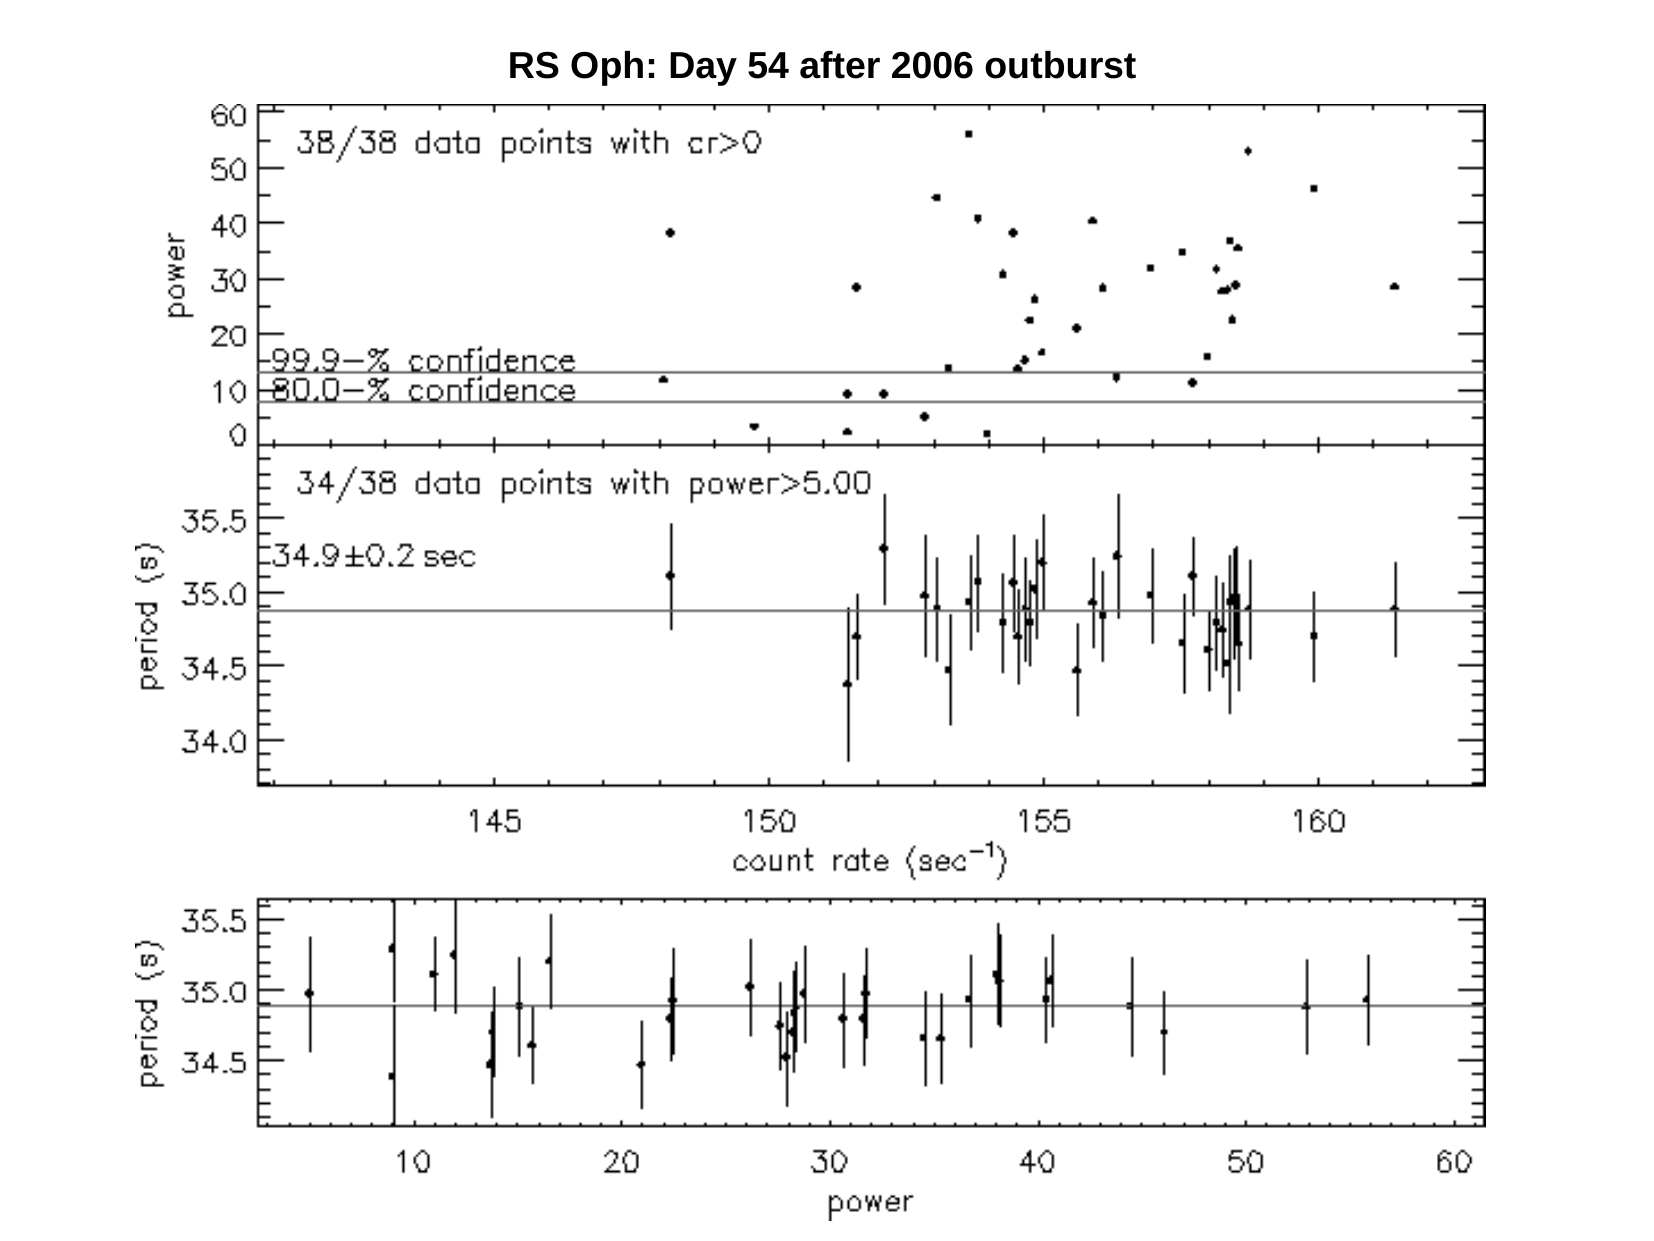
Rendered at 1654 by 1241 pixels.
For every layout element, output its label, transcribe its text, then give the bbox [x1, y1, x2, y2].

text_box RS Oph: Day 54 after 2006 outburst [493, 37, 1152, 95]
picture [135, 104, 1486, 1222]
